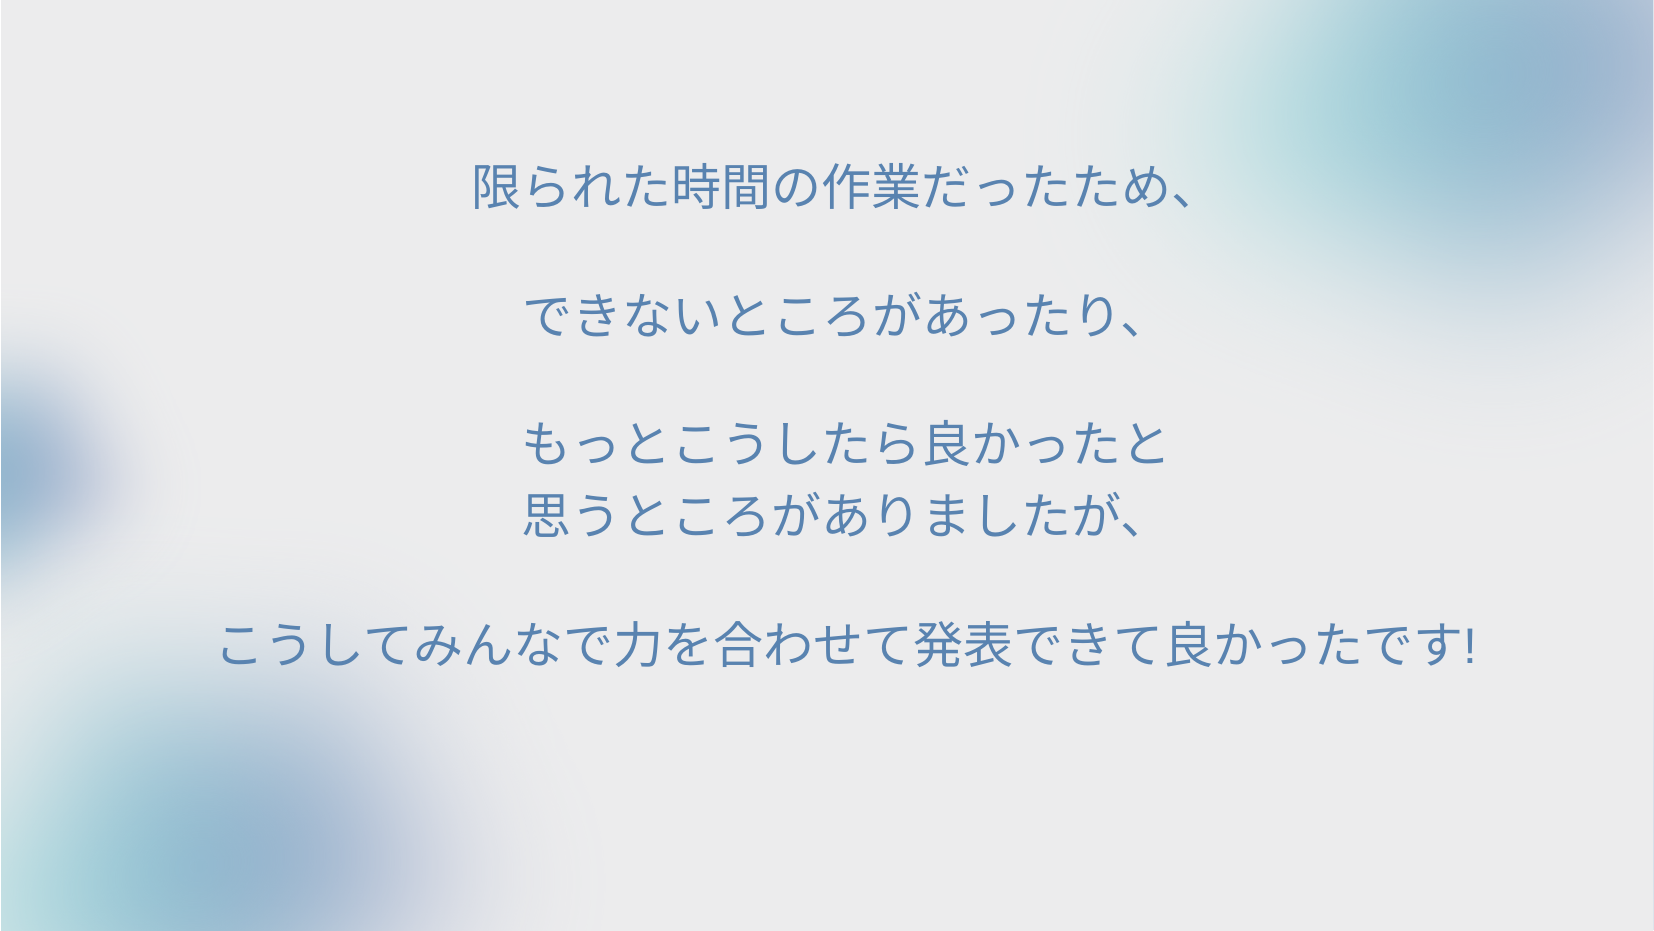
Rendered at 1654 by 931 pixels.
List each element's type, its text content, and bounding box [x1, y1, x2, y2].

text_box 限られた時間の作業だったため、 できないところがあったり、 もっとこうしたら良かったと 思うところがありましたが、 こうしてみんなで力を合わせて発表できて良かったです! [196, 140, 1496, 736]
picture [1, 0, 1654, 931]
